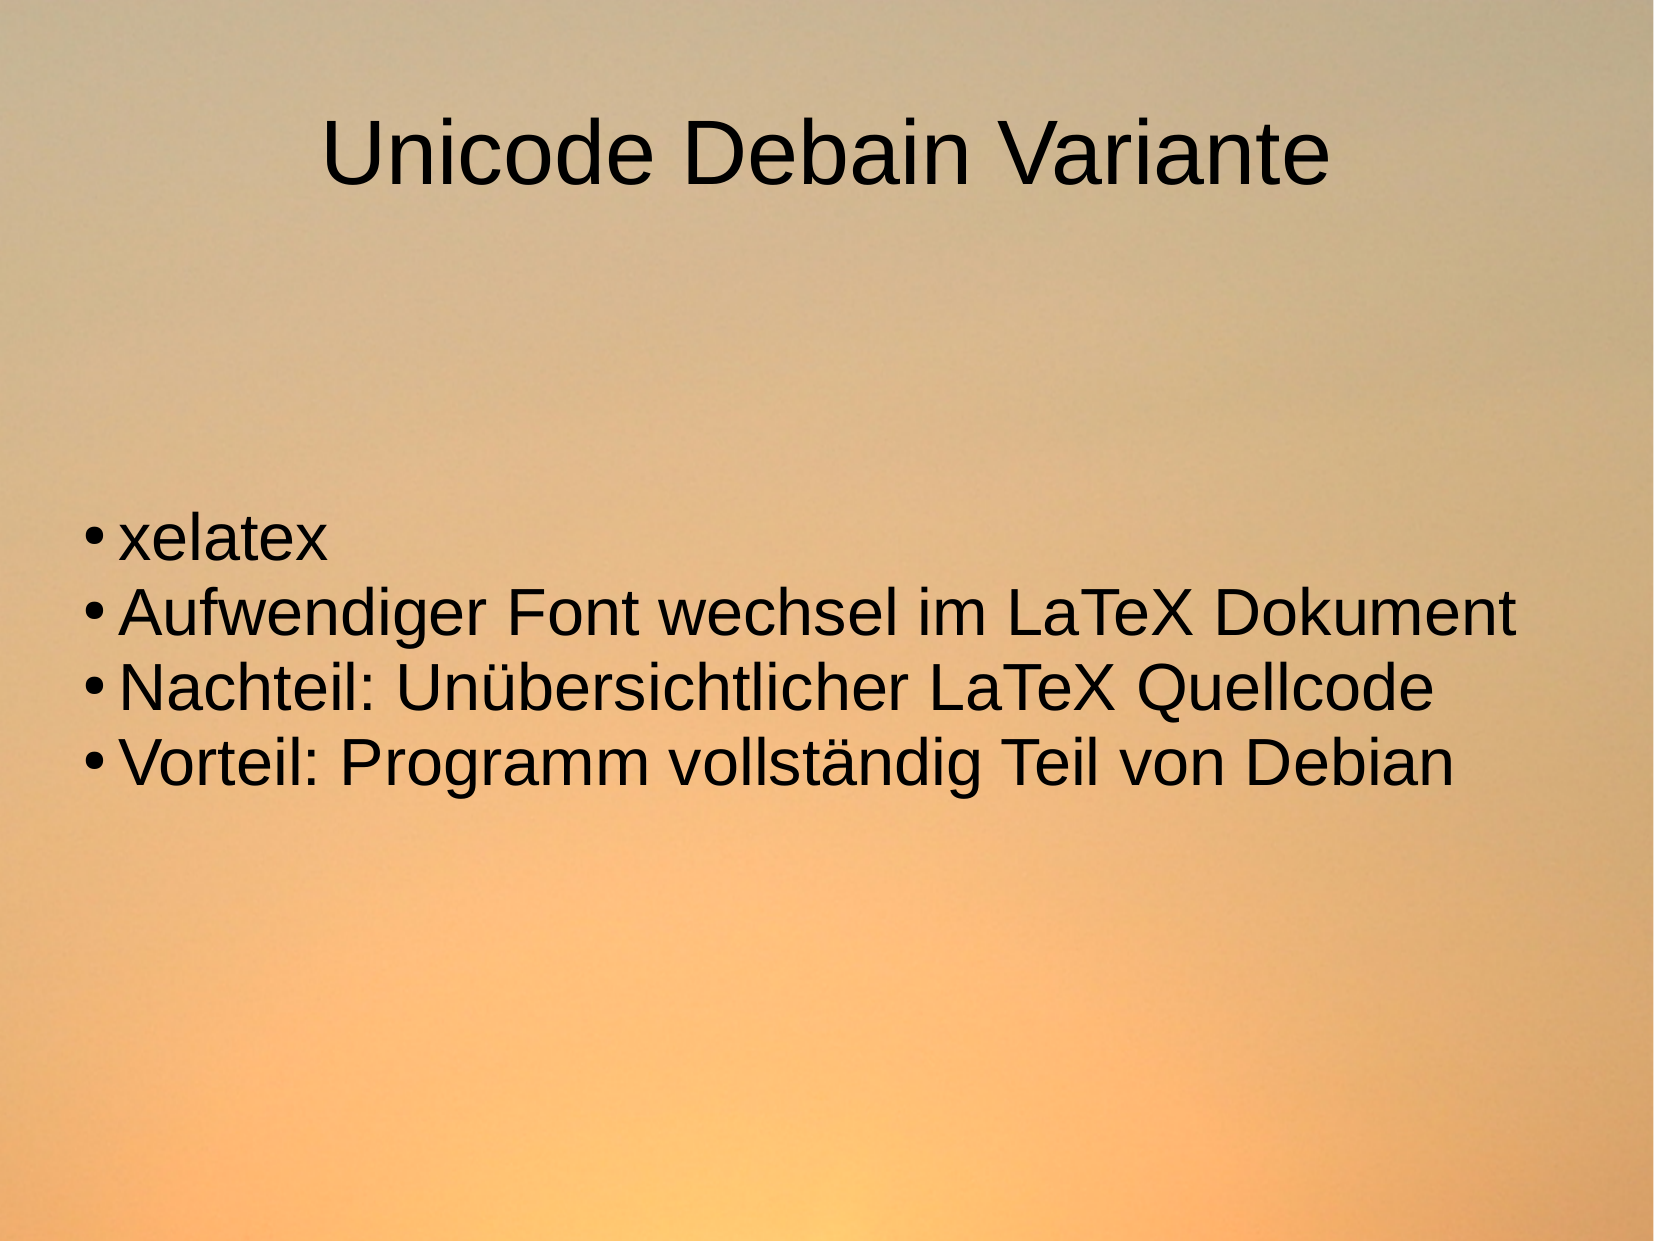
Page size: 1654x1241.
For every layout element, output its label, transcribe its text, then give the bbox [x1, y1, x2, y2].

picture [0, 0, 1654, 1241]
title Unicode Debain Variante [82, 49, 1571, 257]
subtitle xelatex Aufwendiger Font wechsel im LaTeX Dokument Nachteil: Unübersichtlicher LaTeX Quellcode Vorteil: Programm vollständig Teil von Debian [82, 290, 1571, 1010]
